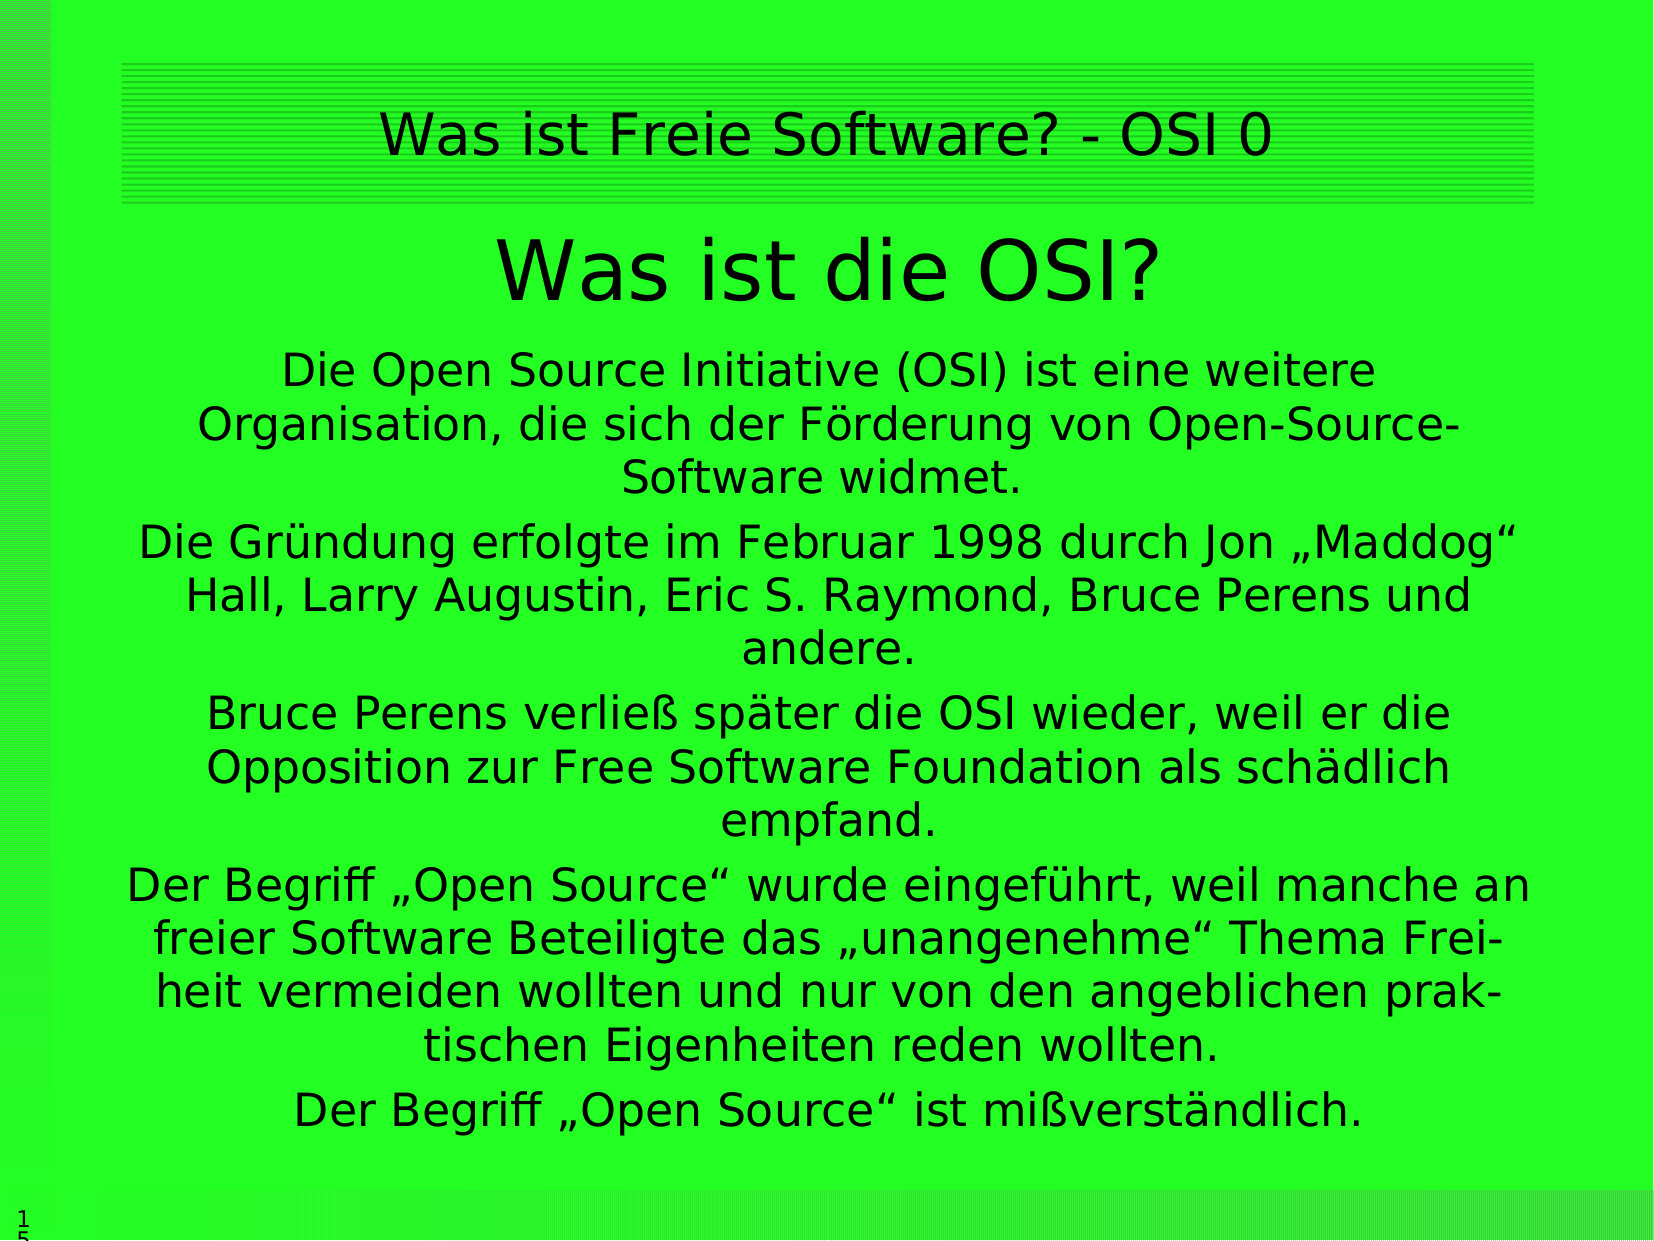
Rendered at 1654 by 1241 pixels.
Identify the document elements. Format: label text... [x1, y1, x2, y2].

title Was ist Freie Software? - OSI 0 [151, 64, 1503, 208]
subtitle Was ist die OSI? Die Open Source Initiative (OSI) ist eine weitere Organisation, die sich der Förderung von Open-Source-Software widmet. Die Gründung erfolgte im Februar 1998 durch Jon „Maddog“ Hall, Larry Augustin, Eric S. Raymond, Bruce Perens und andere. Bruce Perens verließ später die OSI wieder, weil er die Opposition zur Free Software Foundation als schädlich empfand. Der Begriff „Open Source“ wurde eingeführt, weil manche an freier Software Beteiligte das „unangenehme“ Thema Frei-heit vermeiden wollten und nur von den angeblichen prak-tischen Eigenheiten reden wollten. Der Begriff „Open Source“ ist mißverständlich. [123, 250, 1536, 1241]
